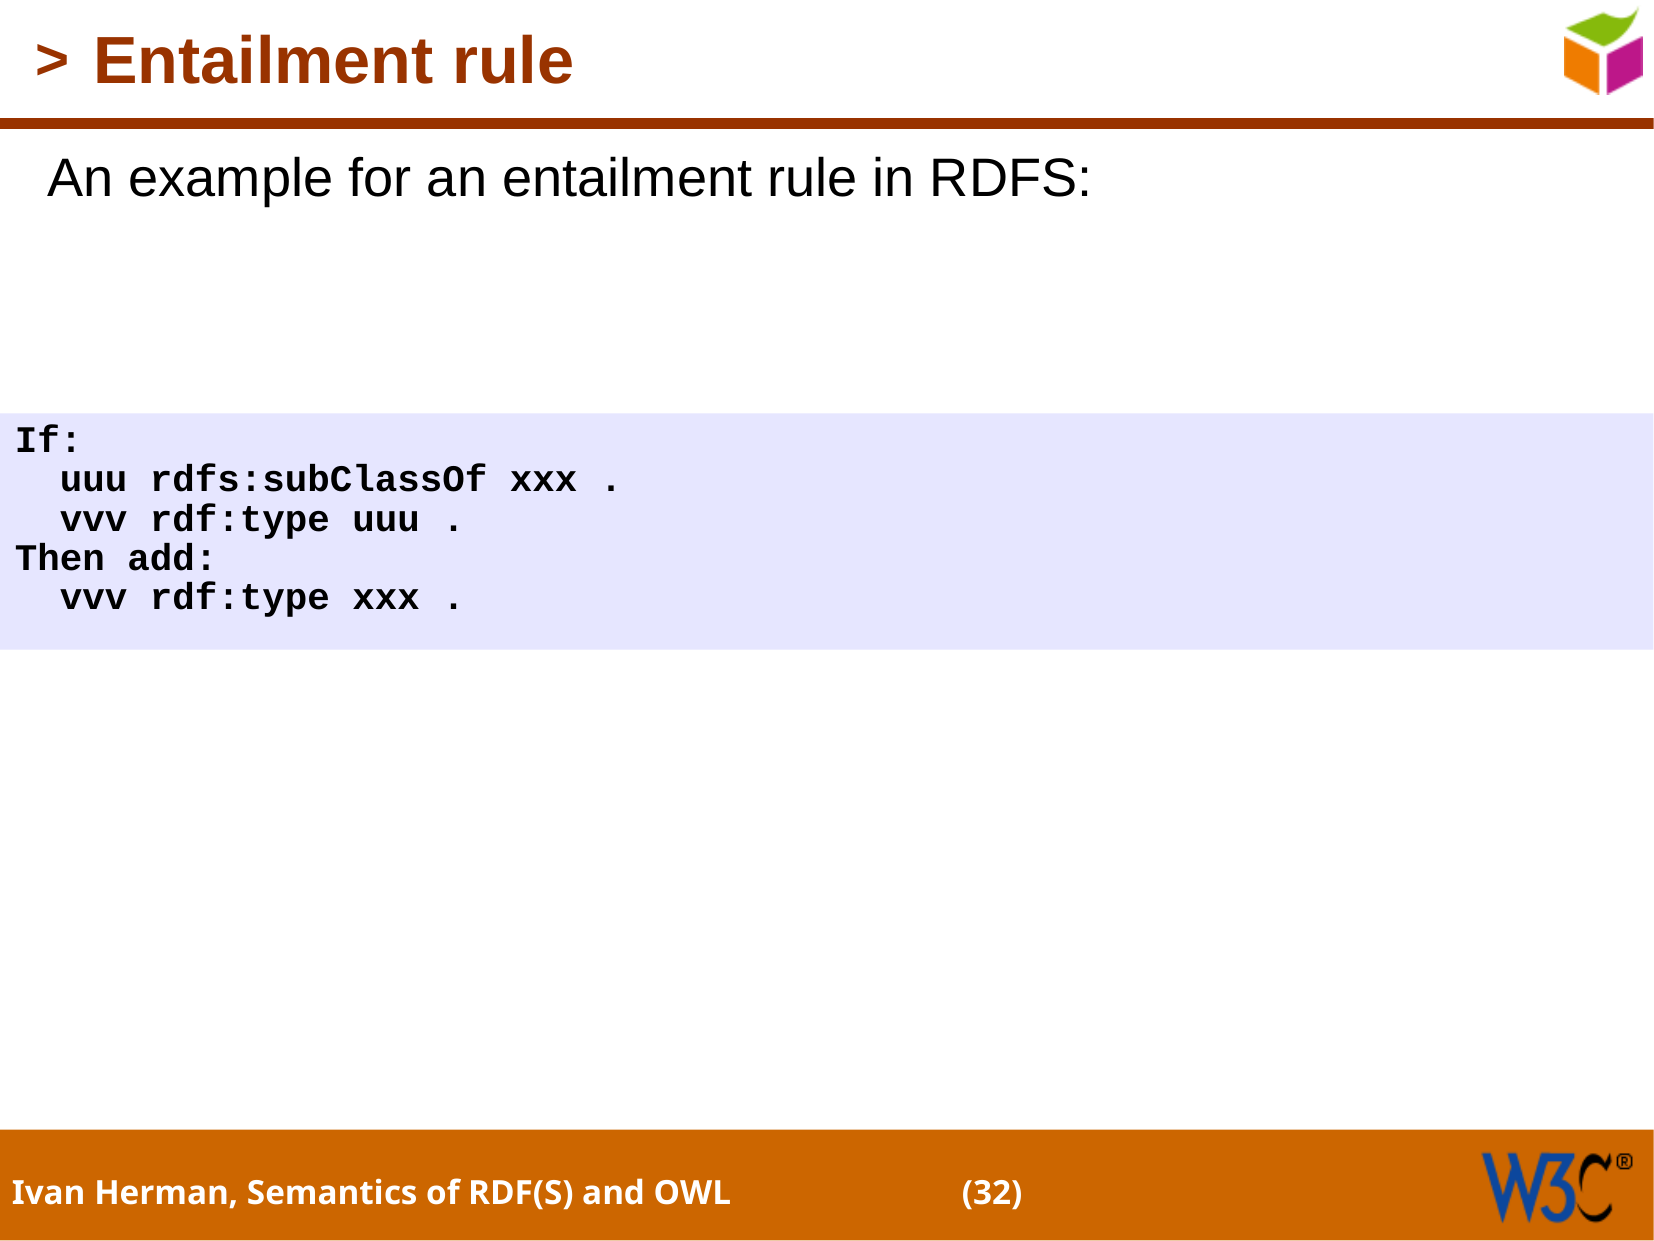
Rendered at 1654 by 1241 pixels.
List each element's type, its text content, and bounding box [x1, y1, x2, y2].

title Entailment rule [93, 0, 1493, 119]
picture [1564, 5, 1643, 95]
picture [1477, 1149, 1639, 1228]
text_box If: uuu rdfs:subClassOf xxx . vvv rdf:type uuu . Then add: vvv rdf:type xxx . [0, 413, 1654, 650]
list An example for an entailment rule in RDFS: [29, 147, 1624, 384]
